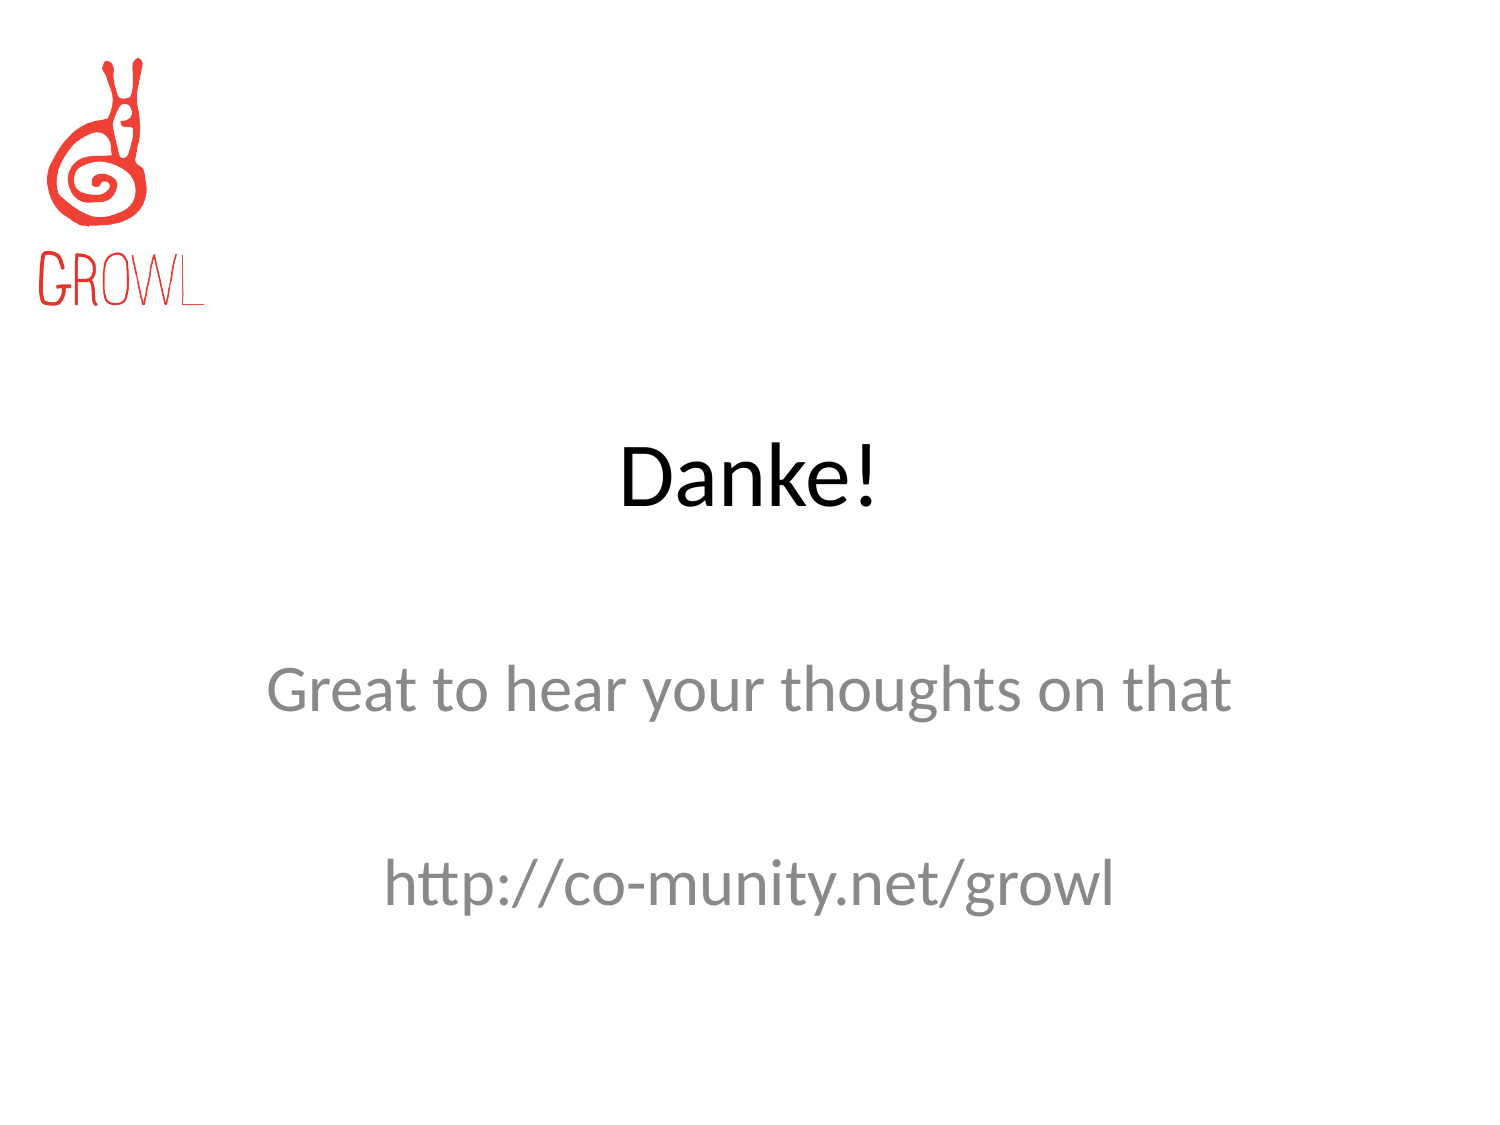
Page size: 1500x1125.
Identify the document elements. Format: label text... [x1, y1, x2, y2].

subtitle Great to hear your thoughts on that http://co-munity.net/growl [225, 637, 1275, 925]
picture [39, 58, 204, 306]
title Danke! [112, 349, 1388, 591]
